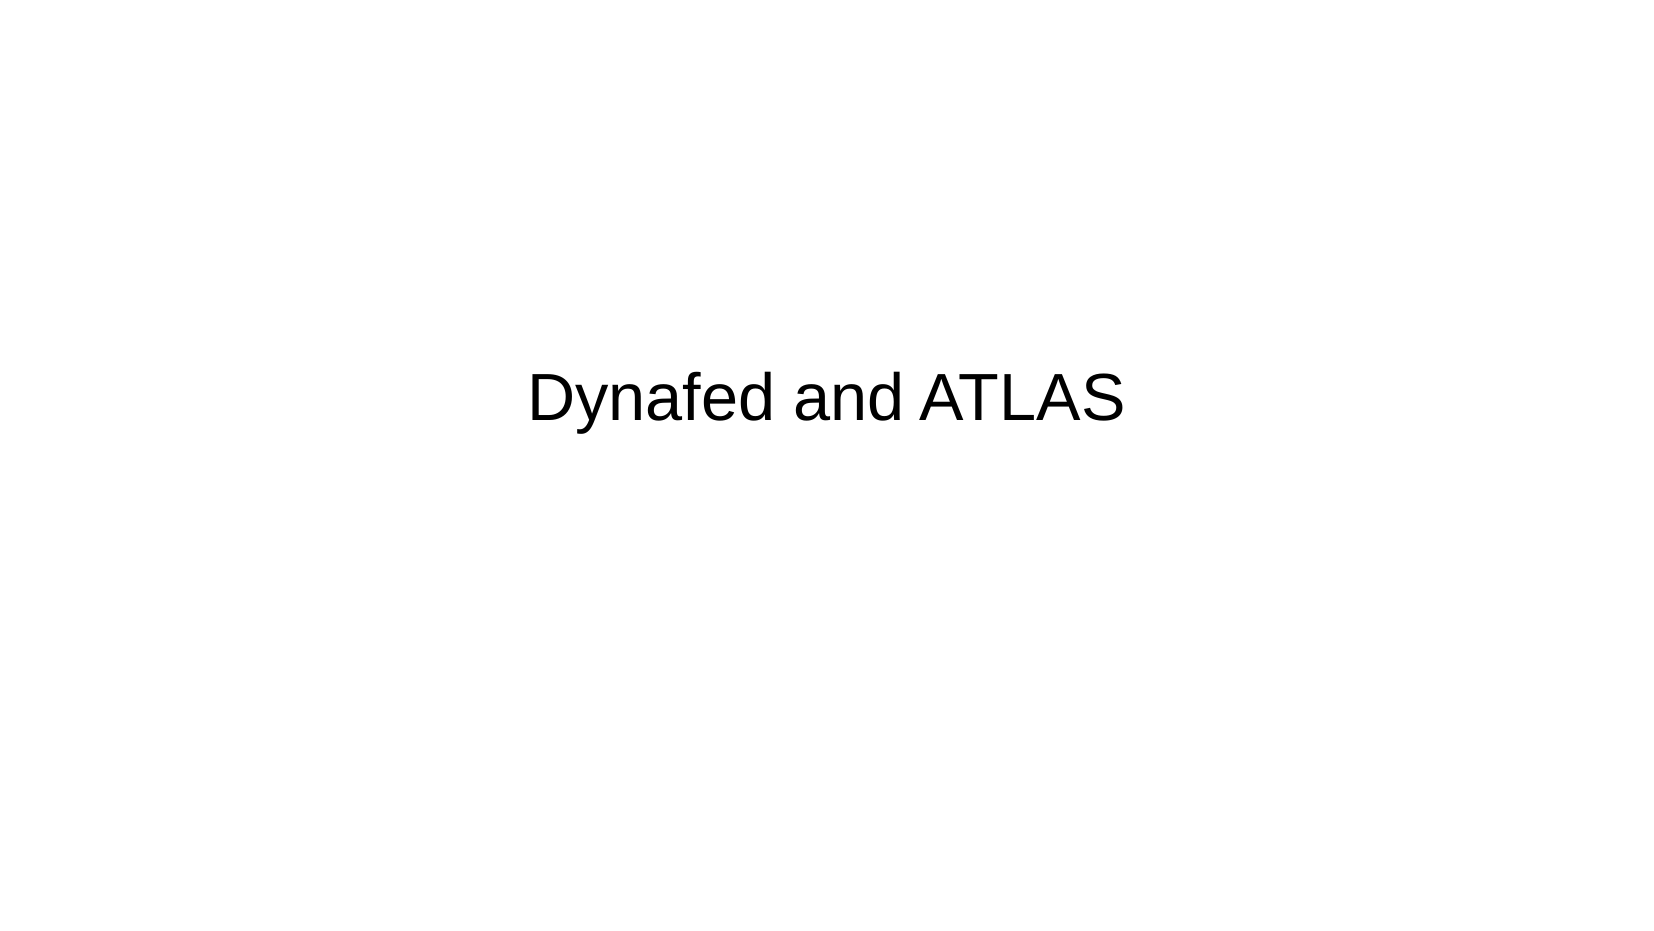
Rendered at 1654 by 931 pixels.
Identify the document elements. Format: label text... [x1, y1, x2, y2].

subtitle Dynafed and ATLAS [82, 37, 1571, 758]
